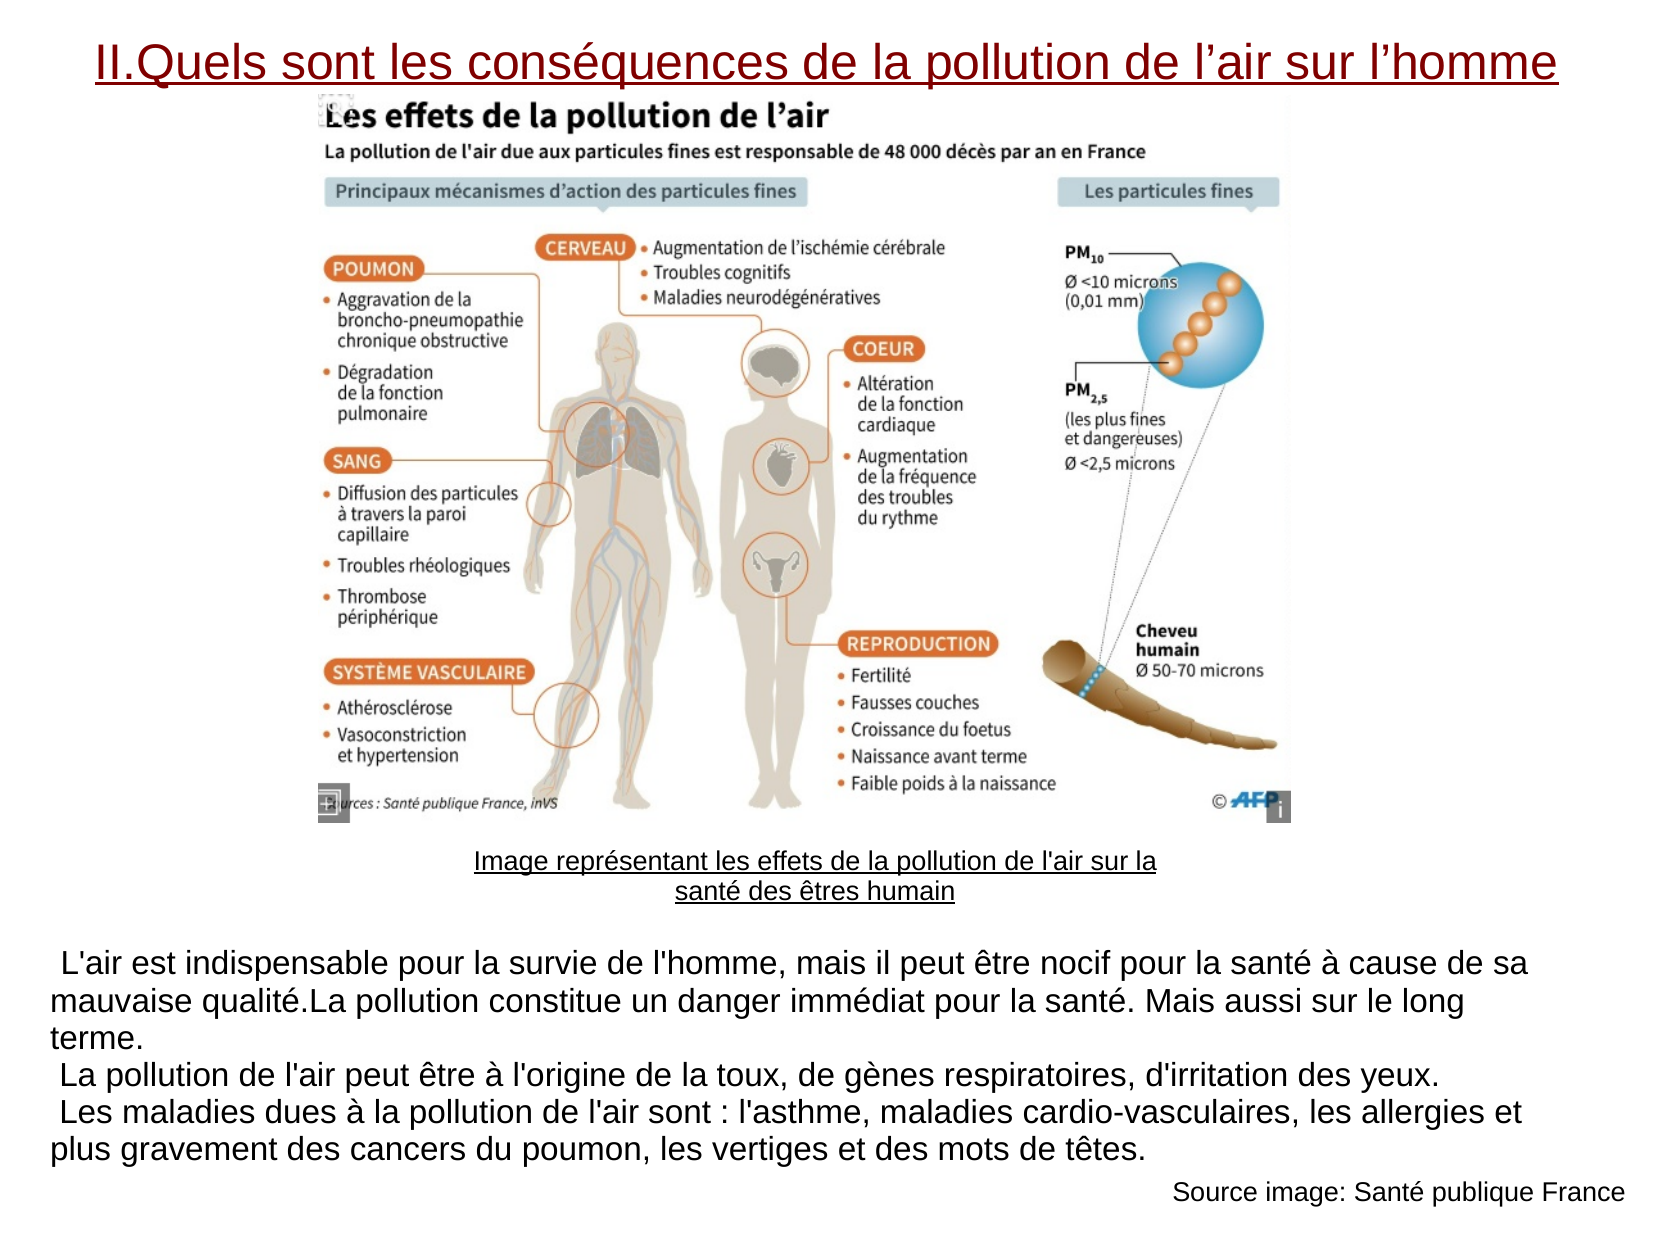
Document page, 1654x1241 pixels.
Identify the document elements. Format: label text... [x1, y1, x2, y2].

text_box Source image: Santé publique France [1157, 1169, 1654, 1241]
text_box L'air est indispensable pour la survie de l'homme, mais il peut être nocif pour la santé à cause de sa mauvaise qualité.La pollution constitue un danger immédiat pour la santé. Mais aussi sur le long terme. La pollution de l'air peut être à l'origine de la toux, de gènes respiratoires, d'irritation des yeux. Les maladies dues à la pollution de l'air sont : l'asthme, maladies cardio-vasculaires, les allergies et plus gravement des cancers du poumon, les vertiges et des mots de têtes. [35, 933, 1548, 1176]
title II.Quels sont les conséquences de la pollution de l’air sur l’homme [82, 0, 1571, 166]
picture [318, 94, 1291, 823]
text_box Image représentant les effets de la pollution de l'air sur la santé des êtres humain [437, 838, 1193, 921]
